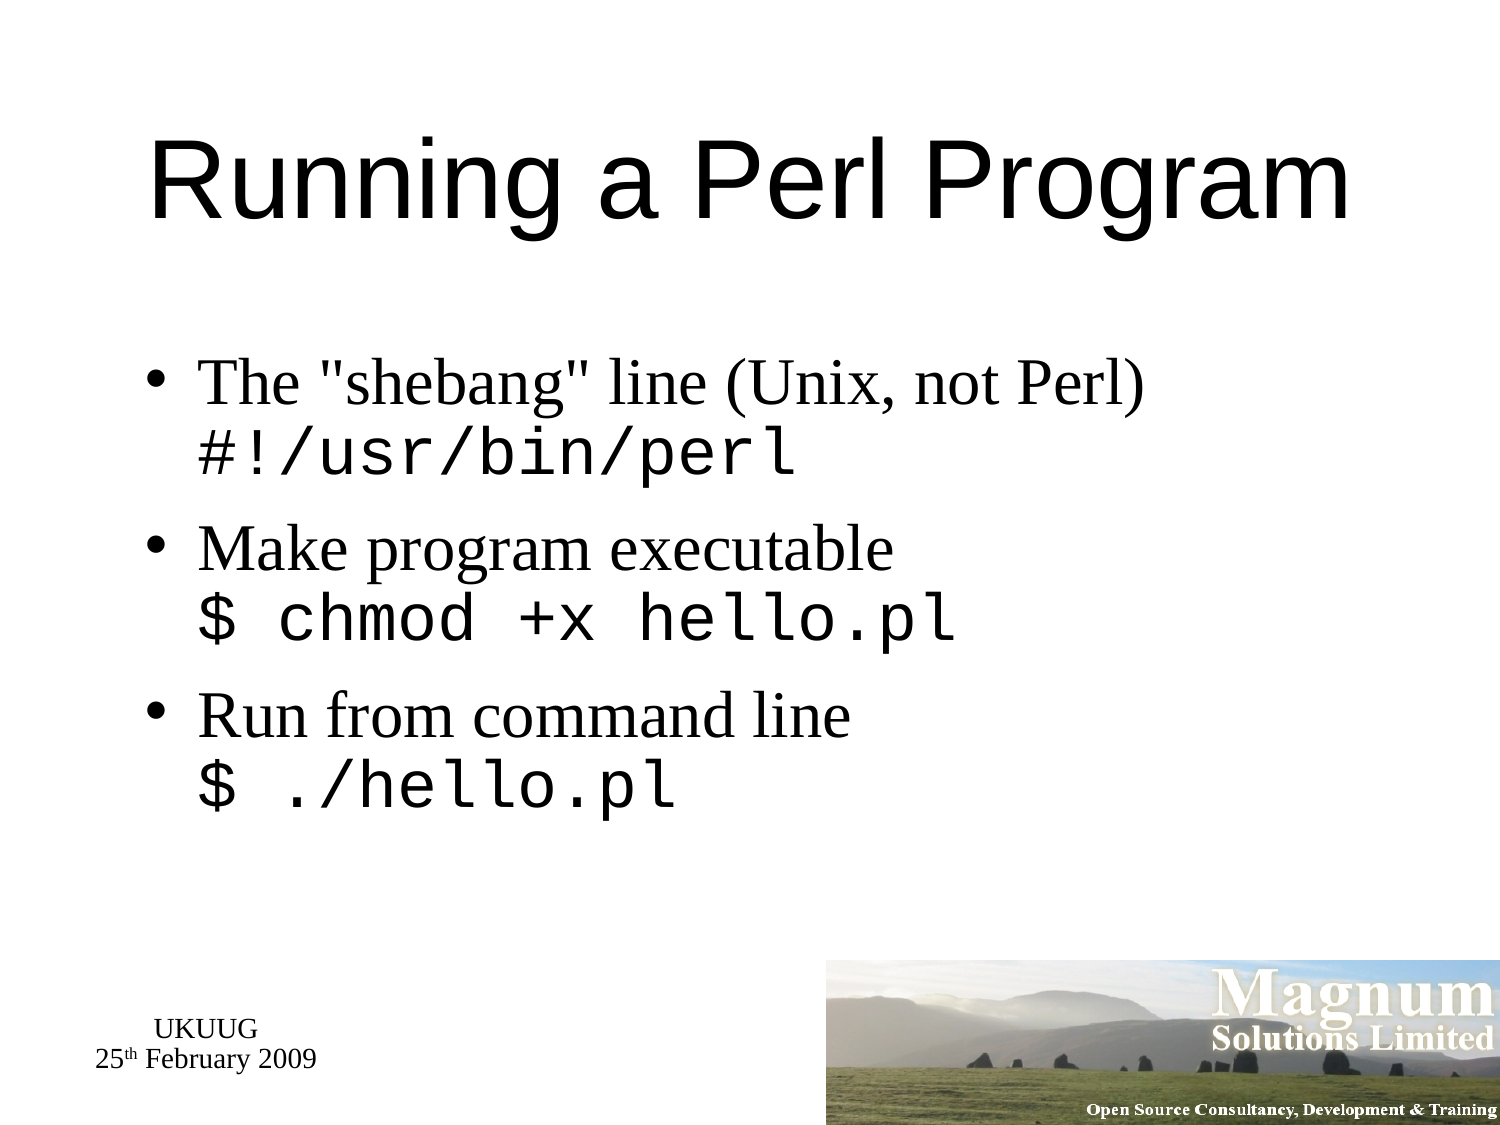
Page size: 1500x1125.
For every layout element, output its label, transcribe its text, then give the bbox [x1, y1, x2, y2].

picture [826, 960, 1500, 1125]
list The "shebang" line (Unix, not Perl) #!/usr/bin/perl Make program executable $ chmod +x hello.pl Run from command line $ ./hello.pl [112, 337, 1388, 1013]
title Running a Perl Program [112, 62, 1388, 250]
